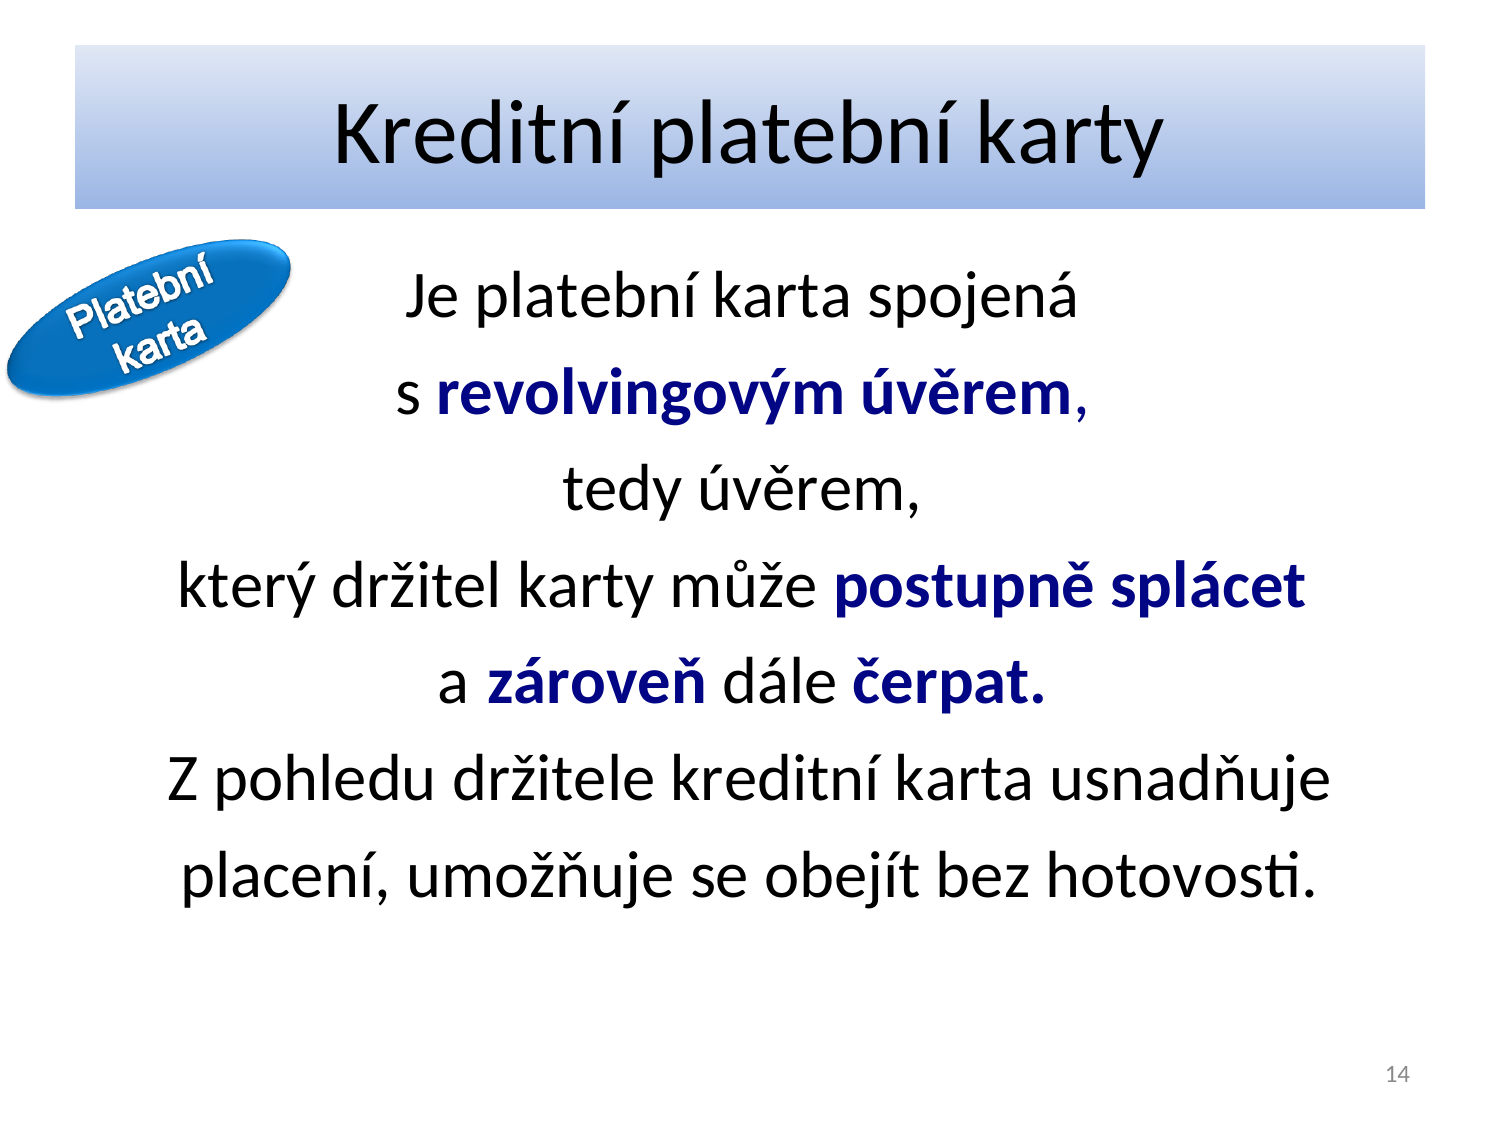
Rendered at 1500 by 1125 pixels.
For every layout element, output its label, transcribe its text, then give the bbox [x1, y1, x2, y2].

picture [0, 207, 297, 408]
list Je platební karta spojená s revolvingovým úvěrem, tedy úvěrem, který držitel karty může postupně splácet a zároveň dále čerpat. Z pohledu držitele kreditní karta usnadňuje placení, umožňuje se obejít bez hotovosti. [53, 243, 1447, 1034]
text_box <číslo> [1074, 1042, 1426, 1103]
title Kreditní platební karty [75, 45, 1426, 209]
